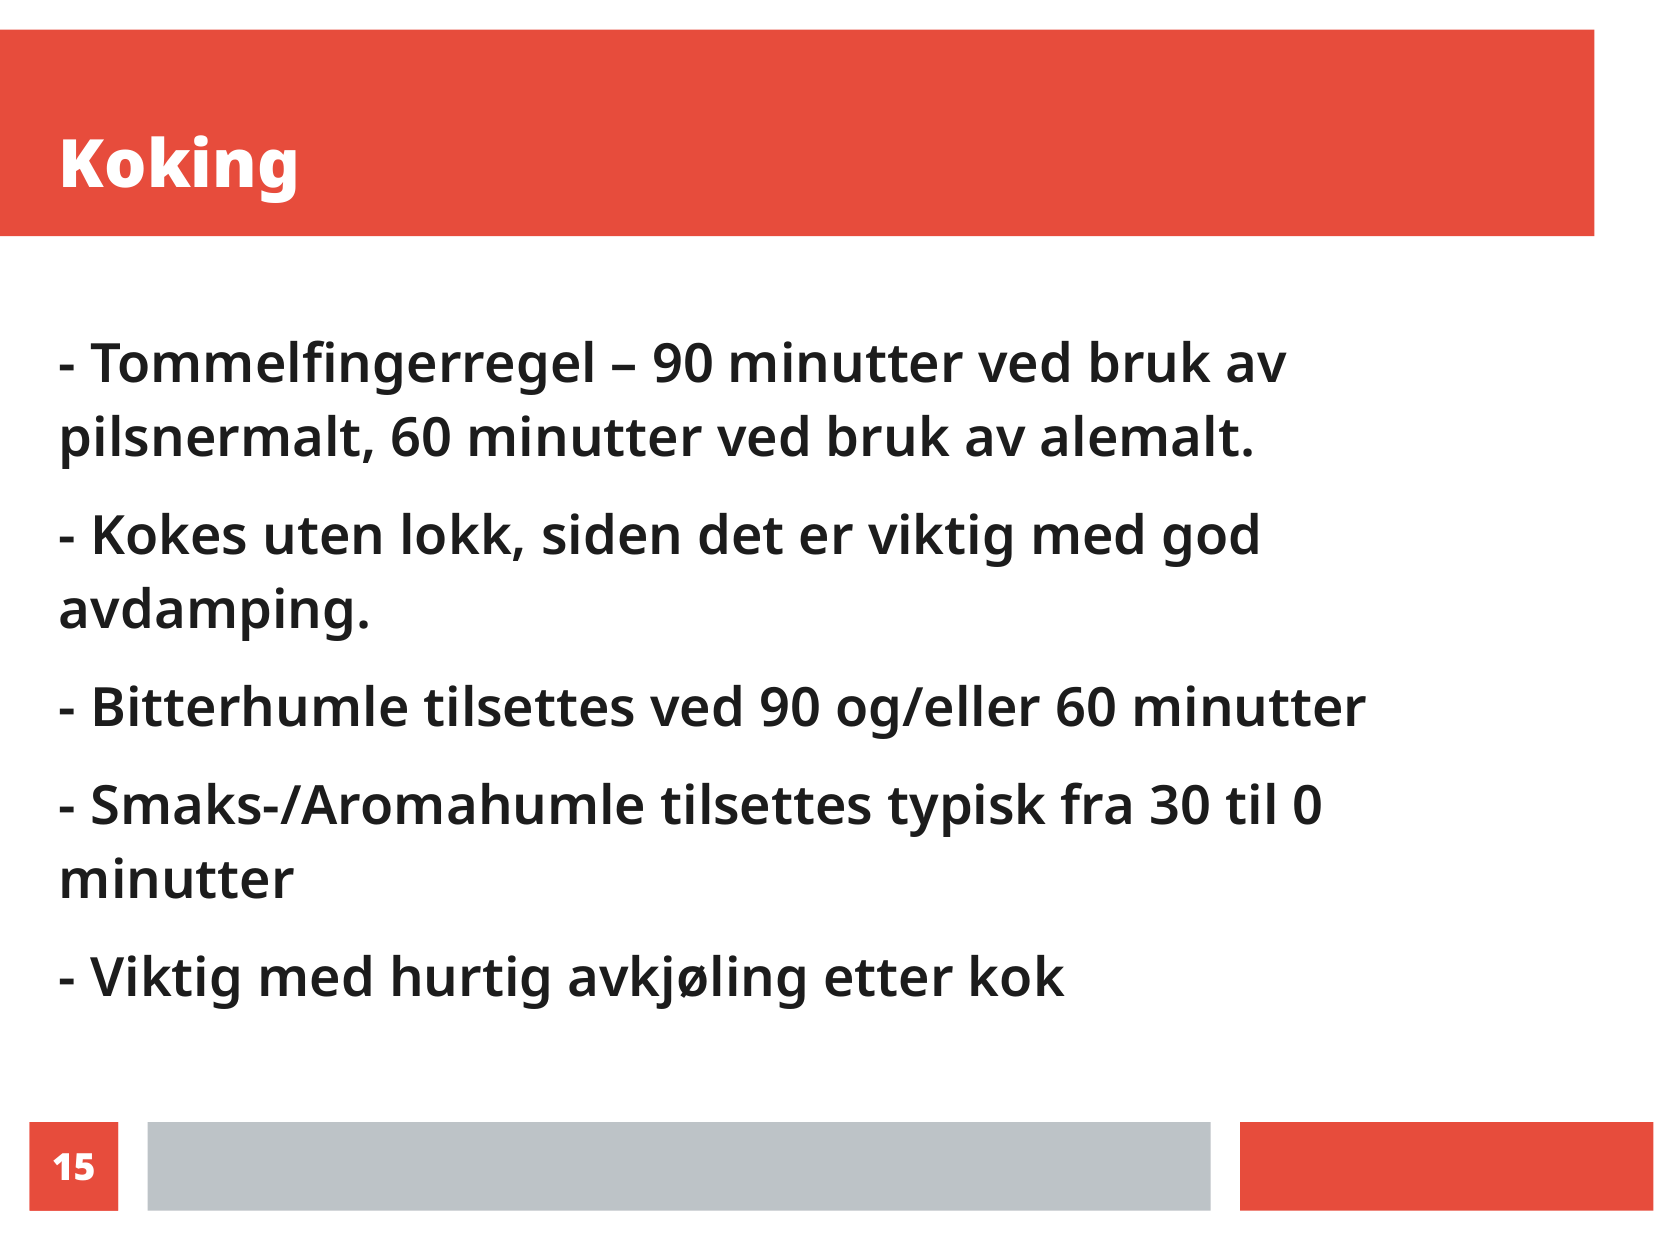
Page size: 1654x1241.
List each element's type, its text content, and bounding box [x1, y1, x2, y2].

title Koking [59, 59, 1595, 207]
list - Tommelfingerregel – 90 minutter ved bruk av pilsnermalt, 60 minutter ved bruk av alemalt. - Kokes uten lokk, siden det er viktig med god avdamping. - Bitterhumle tilsettes ved 90 og/eller 60 minutter - Smaks-/Aromahumle tilsettes typisk fra 30 til 0 minutter - Viktig med hurtig avkjøling etter kok [59, 324, 1565, 1093]
